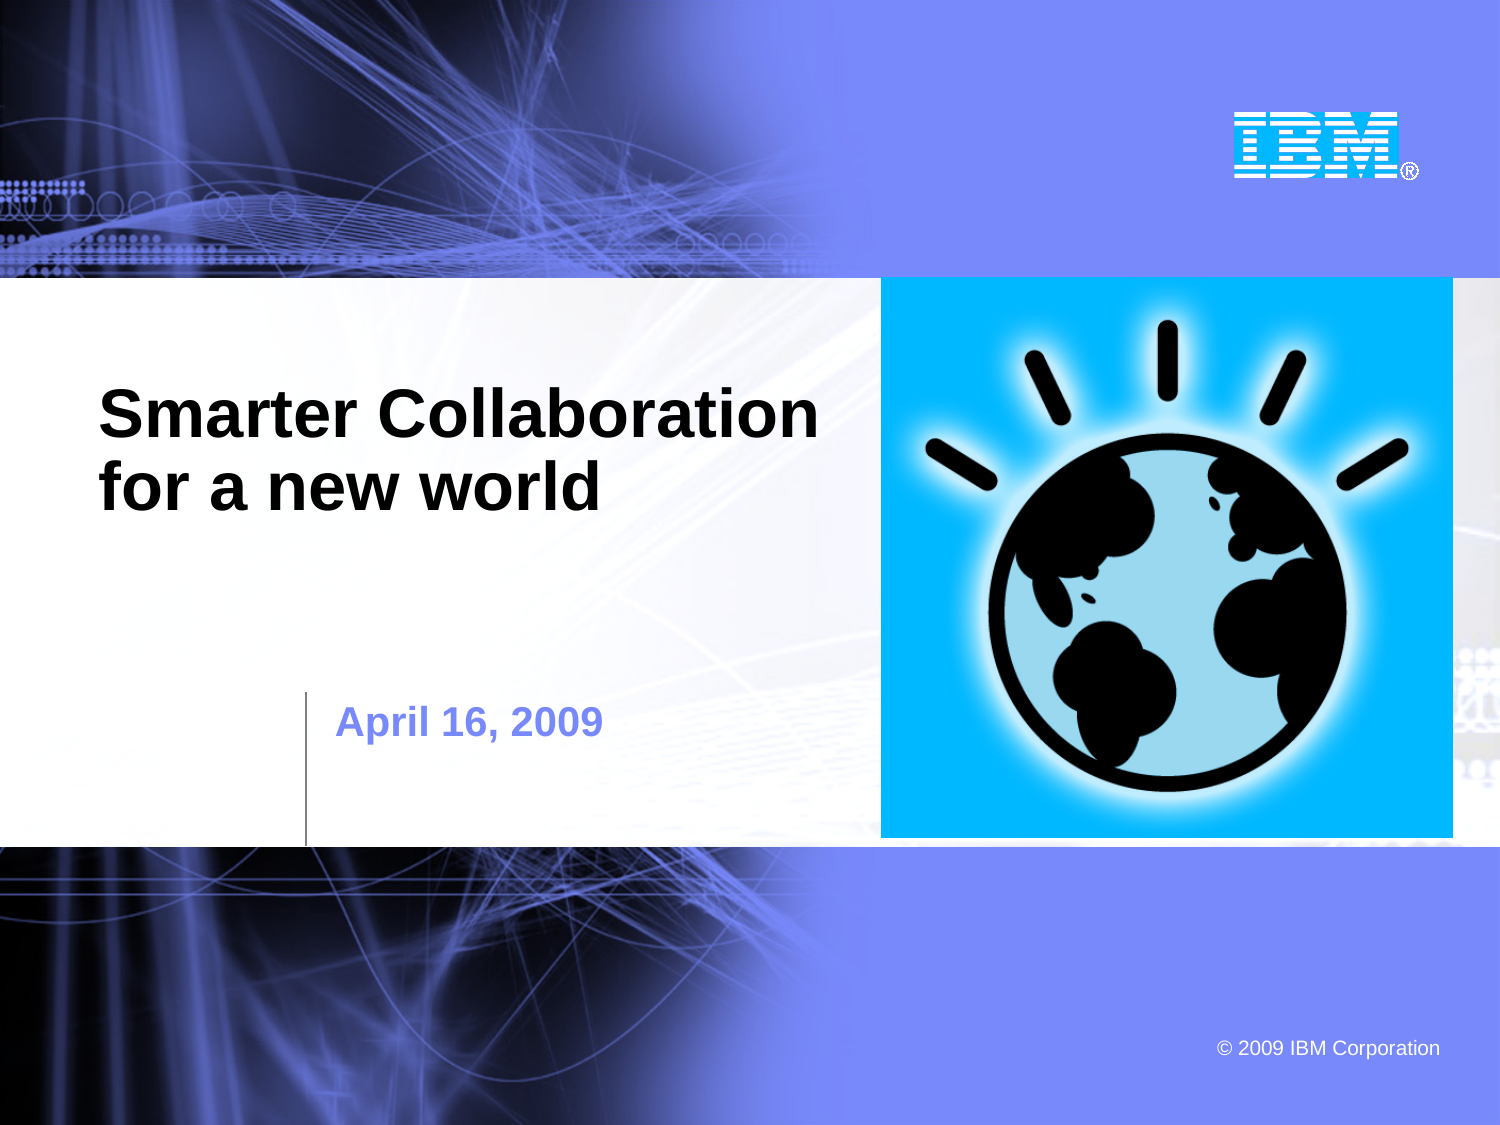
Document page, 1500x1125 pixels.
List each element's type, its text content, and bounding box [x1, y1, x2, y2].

picture [0, 0, 1500, 278]
picture [0, 847, 1500, 1125]
subtitle April 16, 2009 [319, 697, 1370, 925]
picture [897, 292, 1437, 825]
title Smarter Collaboration for a new world [83, 331, 881, 573]
